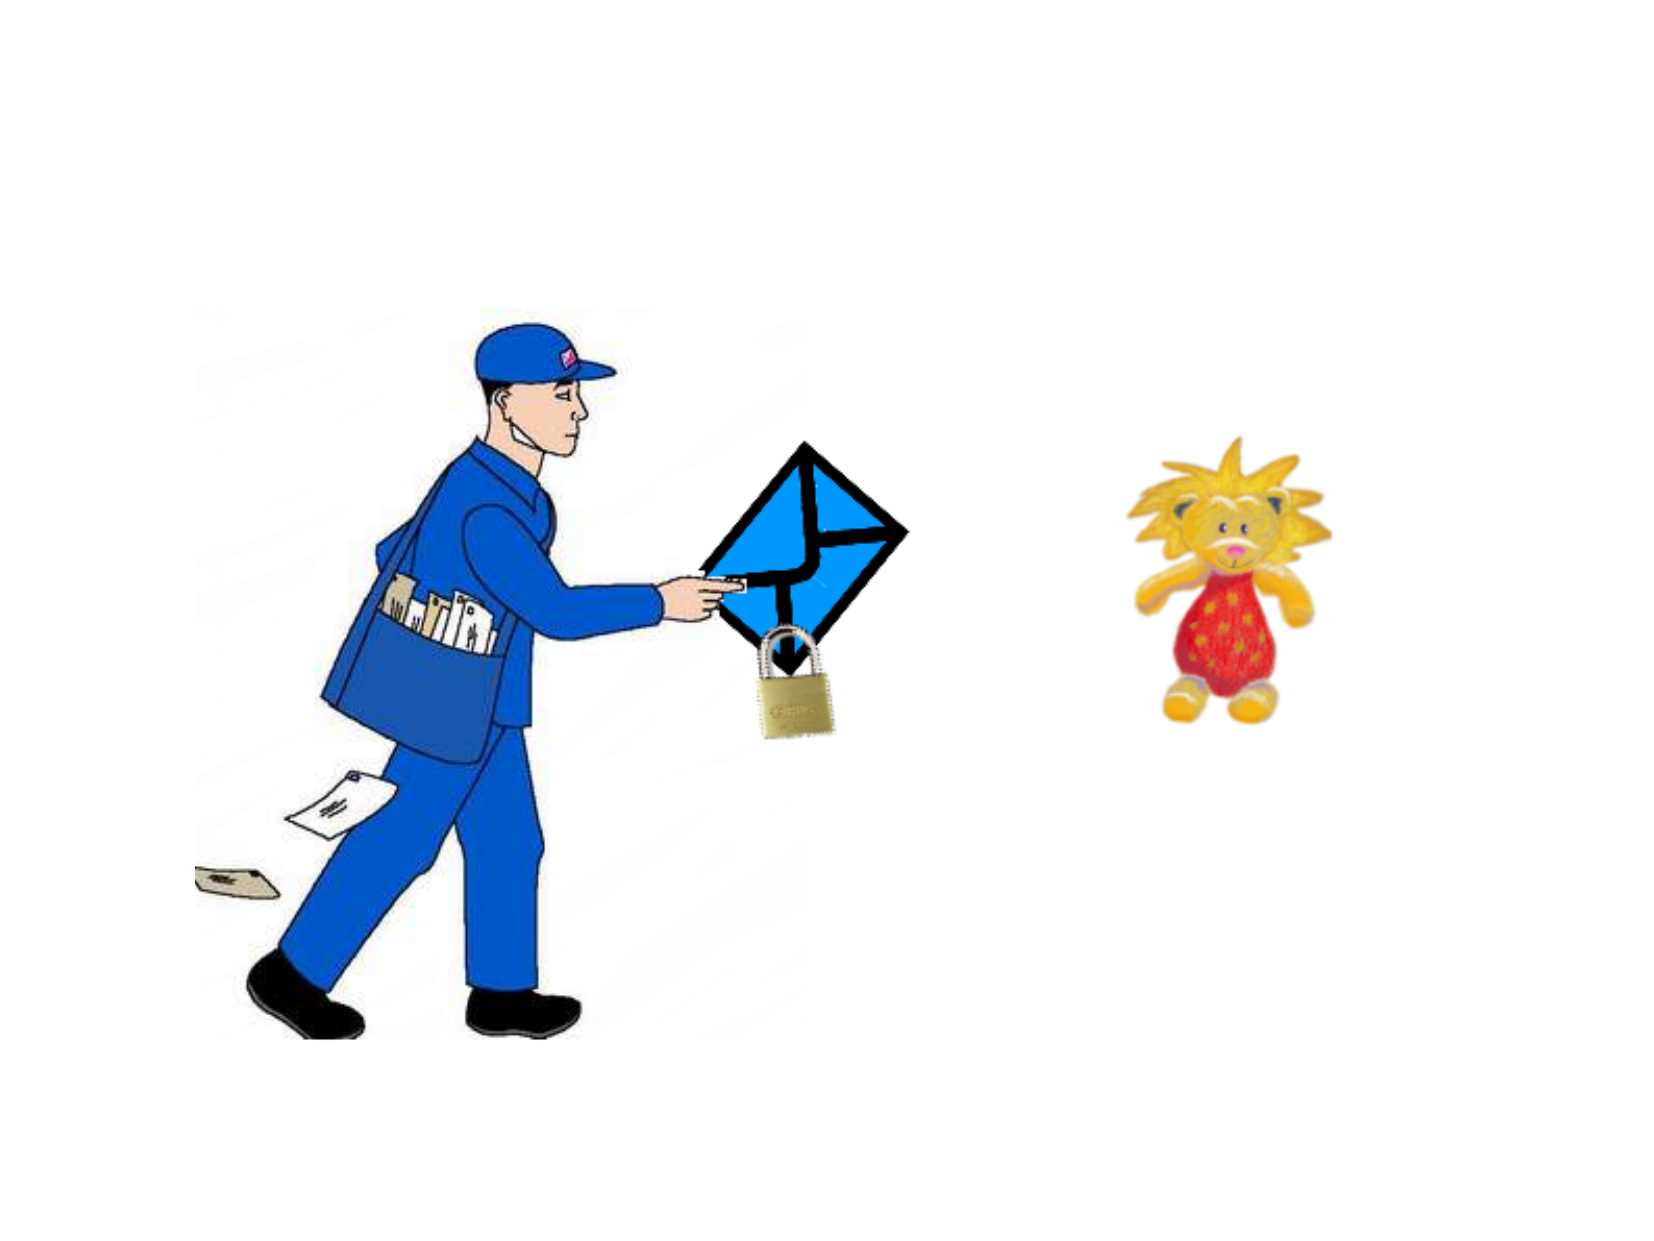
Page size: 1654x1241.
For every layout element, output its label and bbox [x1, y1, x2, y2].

picture [195, 129, 1462, 1113]
